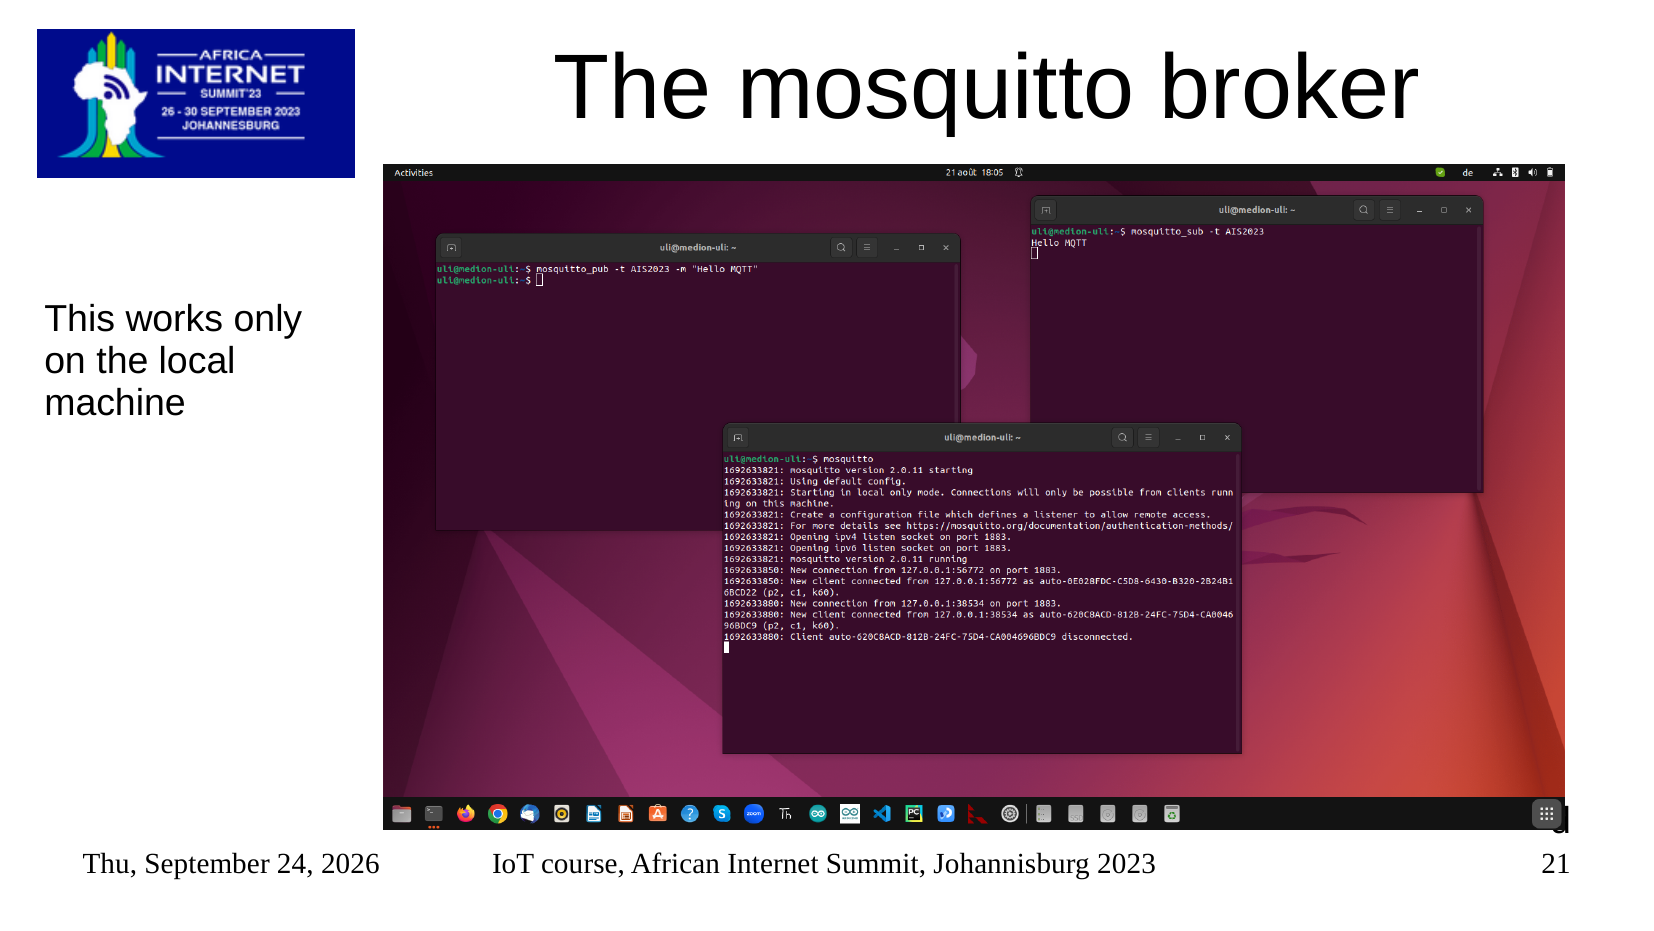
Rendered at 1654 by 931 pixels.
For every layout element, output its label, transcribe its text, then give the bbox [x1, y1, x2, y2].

text_box This works only on the local machine [29, 290, 318, 432]
text_box d [1535, 791, 1586, 849]
title The mosquitto broker [403, 9, 1571, 165]
picture [37, 29, 355, 178]
picture [383, 164, 1565, 830]
